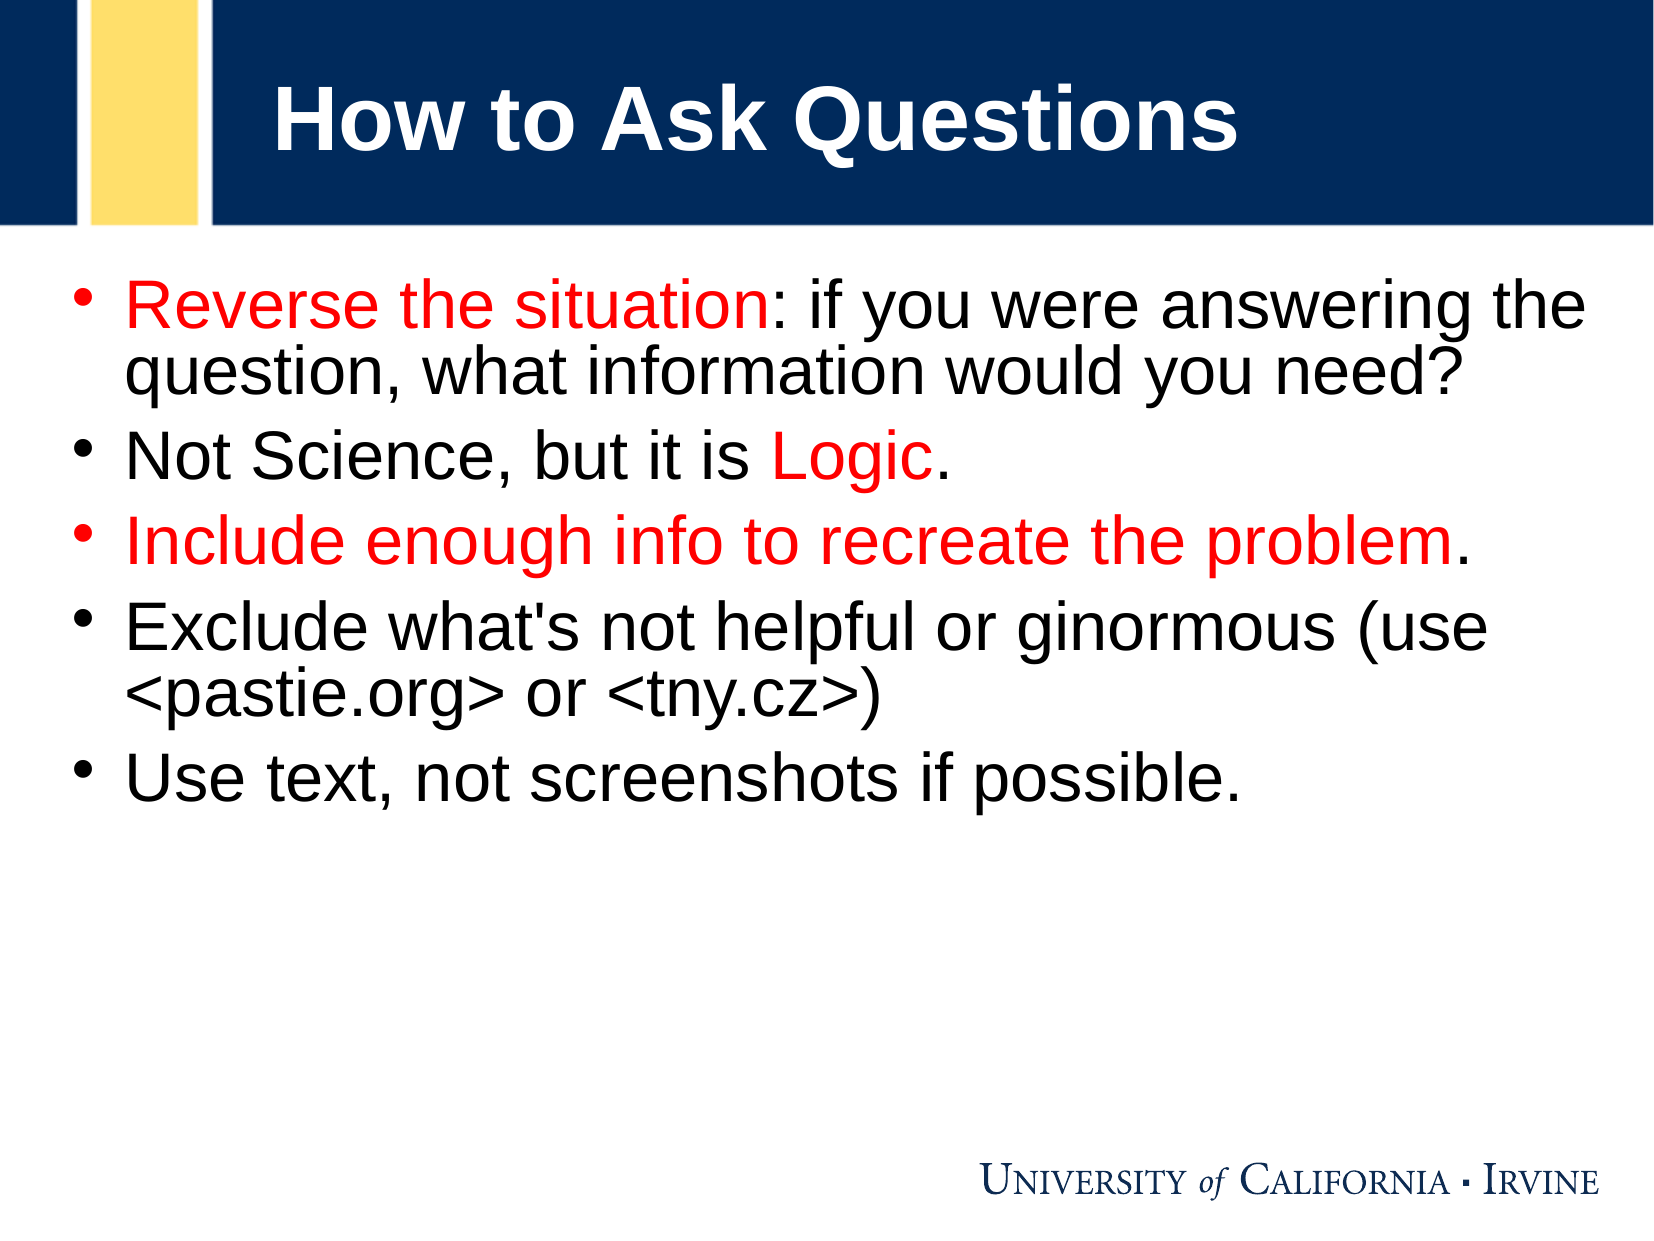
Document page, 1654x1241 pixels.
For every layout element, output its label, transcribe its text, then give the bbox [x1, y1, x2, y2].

title How to Ask Questions [257, 0, 1654, 228]
picture [0, 0, 1654, 1241]
subtitle Reverse the situation: if you were answering the question, what information would you need? Not Science, but it is Logic. Include enough info to recreate the problem. Exclude what's not helpful or ginormous (use <pastie.org> or <tny.cz>) Use text, not screenshots if possible. [39, 268, 1615, 1130]
